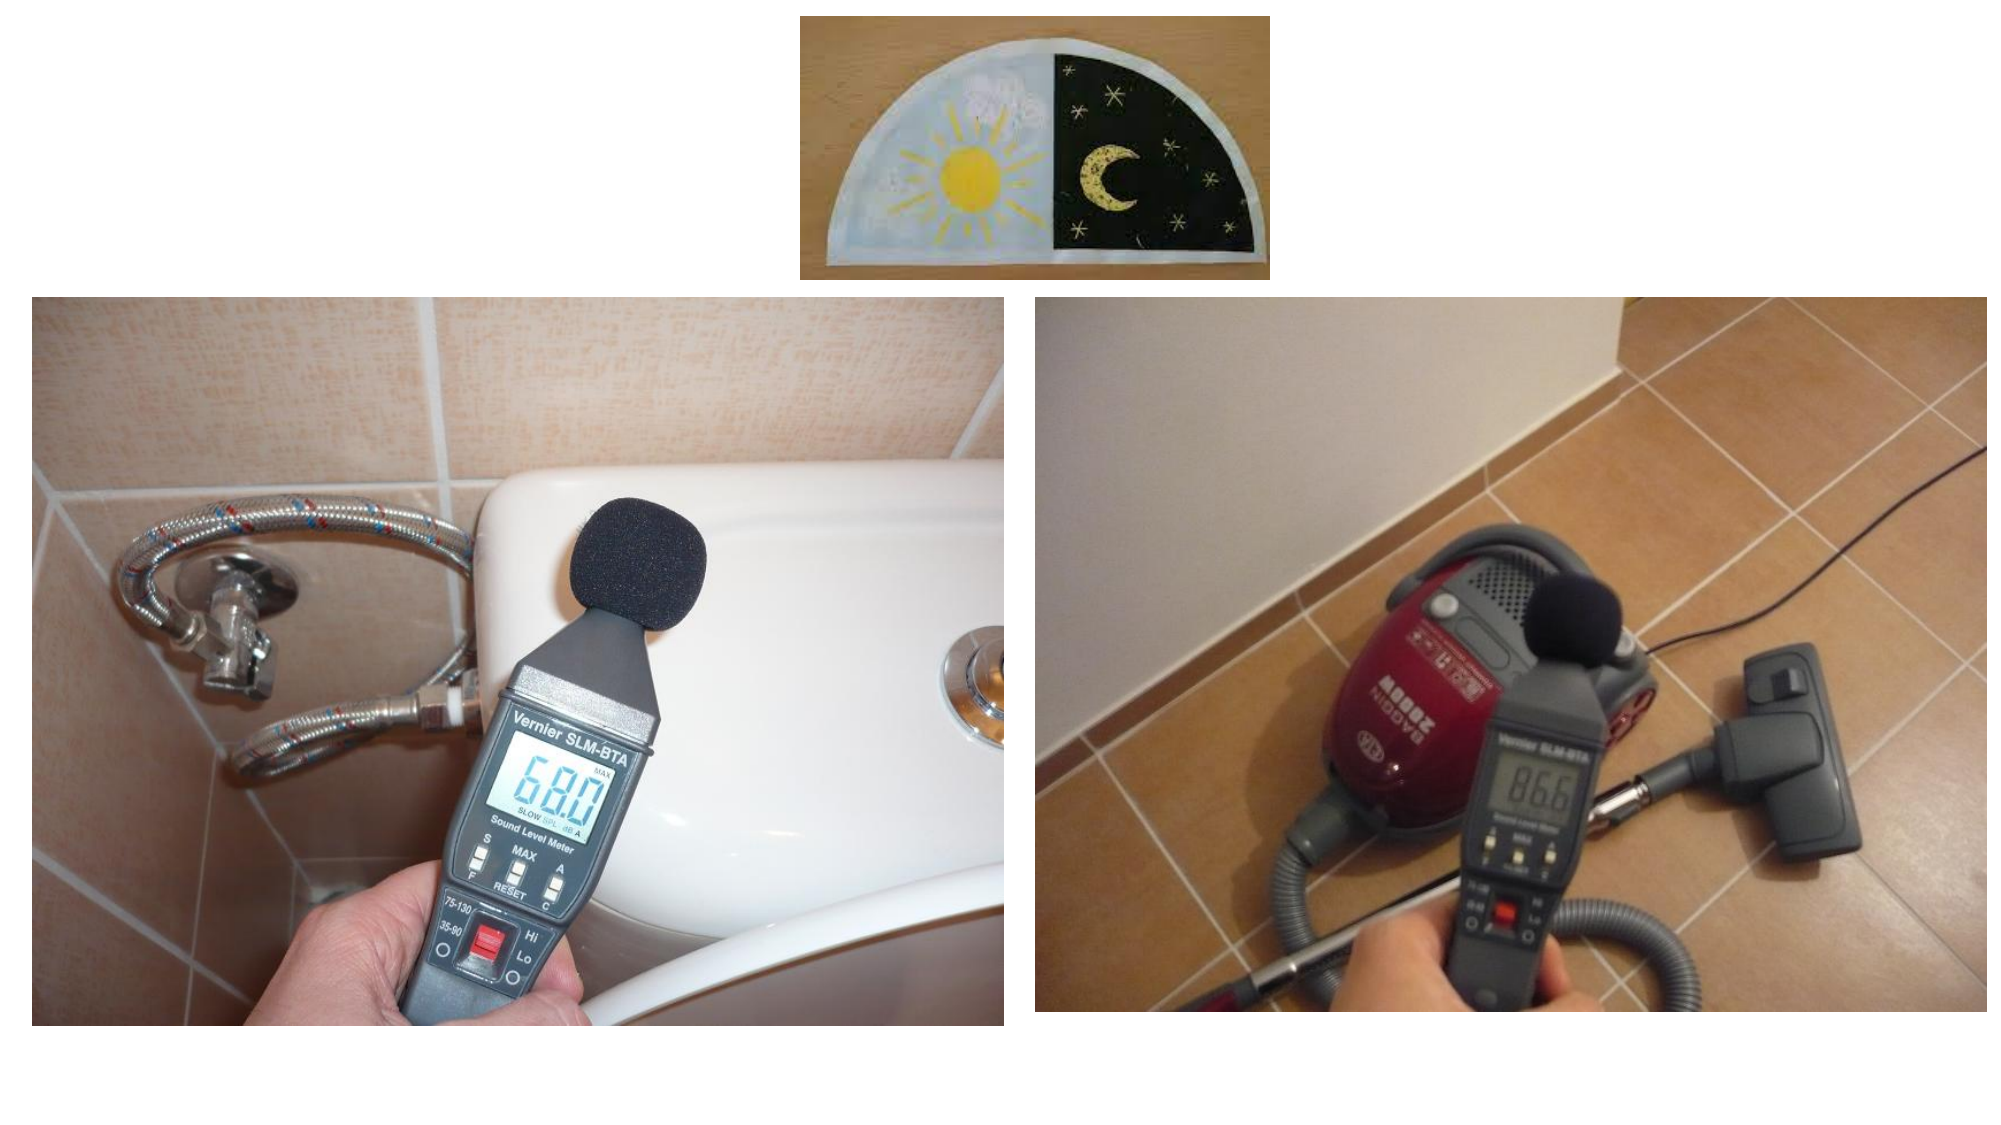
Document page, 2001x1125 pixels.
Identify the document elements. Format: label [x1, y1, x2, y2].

picture [800, 16, 1270, 280]
picture [1035, 297, 1987, 1012]
picture [32, 297, 1004, 1026]
